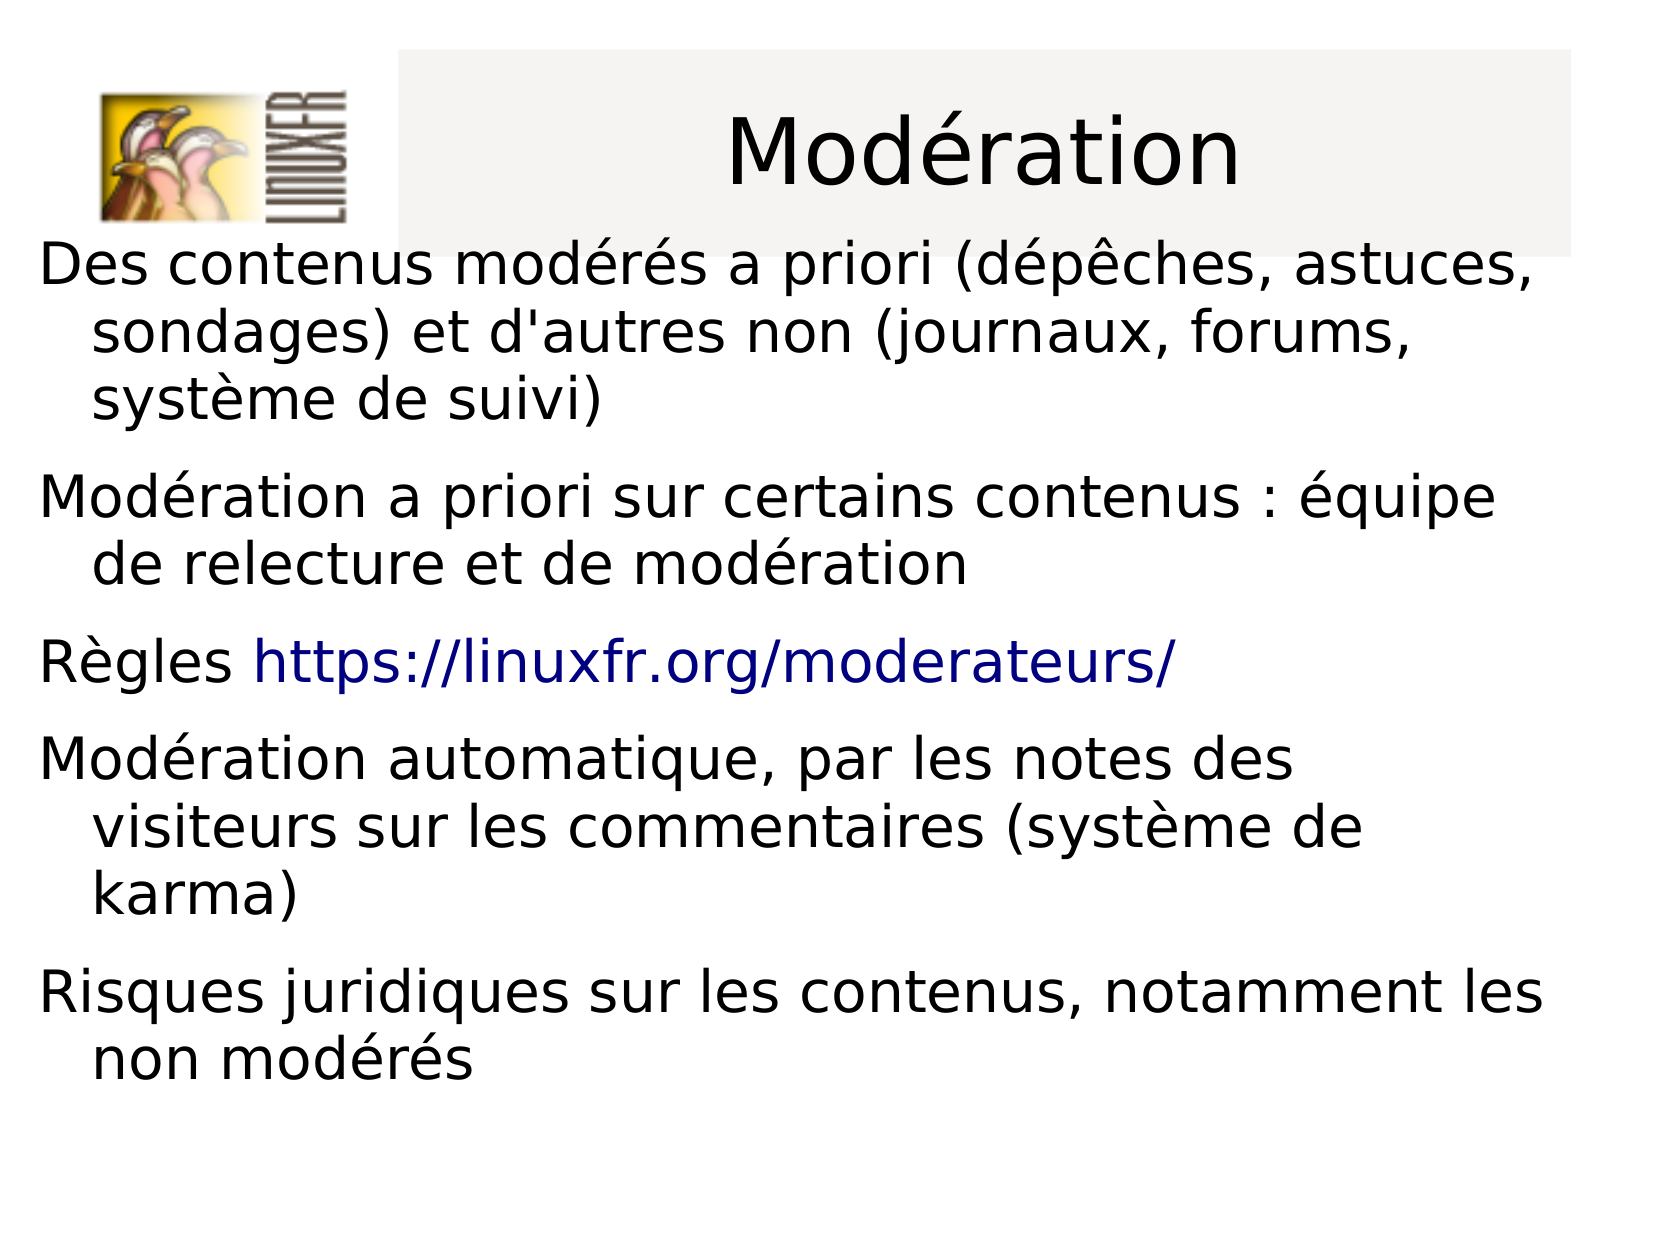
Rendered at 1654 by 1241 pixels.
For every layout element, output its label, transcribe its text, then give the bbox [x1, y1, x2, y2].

title Modération [398, 49, 1571, 257]
picture [95, 88, 355, 229]
list Des contenus modérés a priori (dépêches, astuces, sondages) et d'autres non (journaux, forums, système de suivi) Modération a priori sur certains contenus : équipe de relecture et de modération Règles https://linuxfr.org/moderateurs/ Modération automatique, par les notes des visiteurs sur les commentaires (système de karma) Risques juridiques sur les contenus, notamment les non modérés [20, 230, 1553, 1094]
